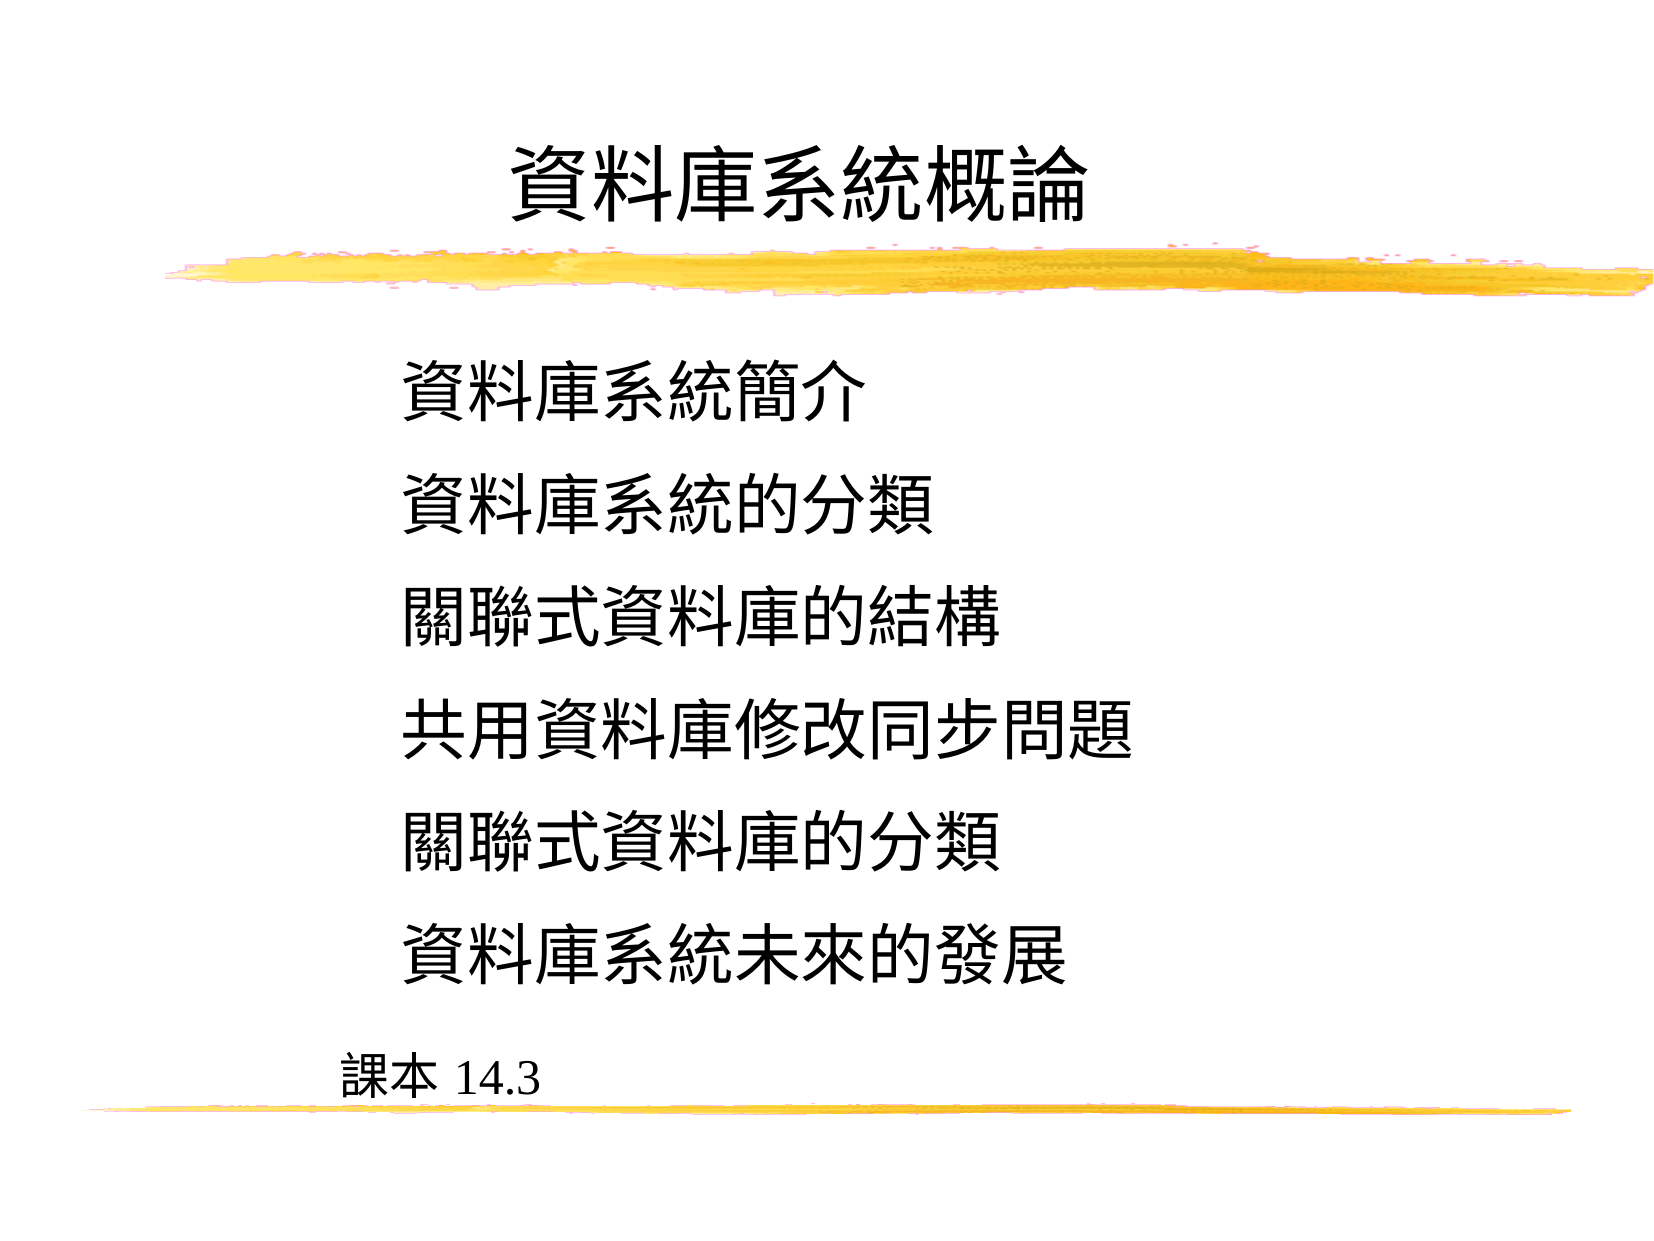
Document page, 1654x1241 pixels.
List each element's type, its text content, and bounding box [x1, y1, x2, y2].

picture [82, 1102, 1571, 1117]
title 資料庫系統概論 [96, 41, 1502, 249]
text_box 課本14.3 [339, 1030, 540, 1091]
picture [165, 237, 1654, 308]
list 資料庫系統簡介 資料庫系統的分類 關聯式資料庫的結構 共用資料庫修改同步問題 關聯式資料庫的分類 資料庫系統未來的發展 [385, 330, 1461, 1061]
